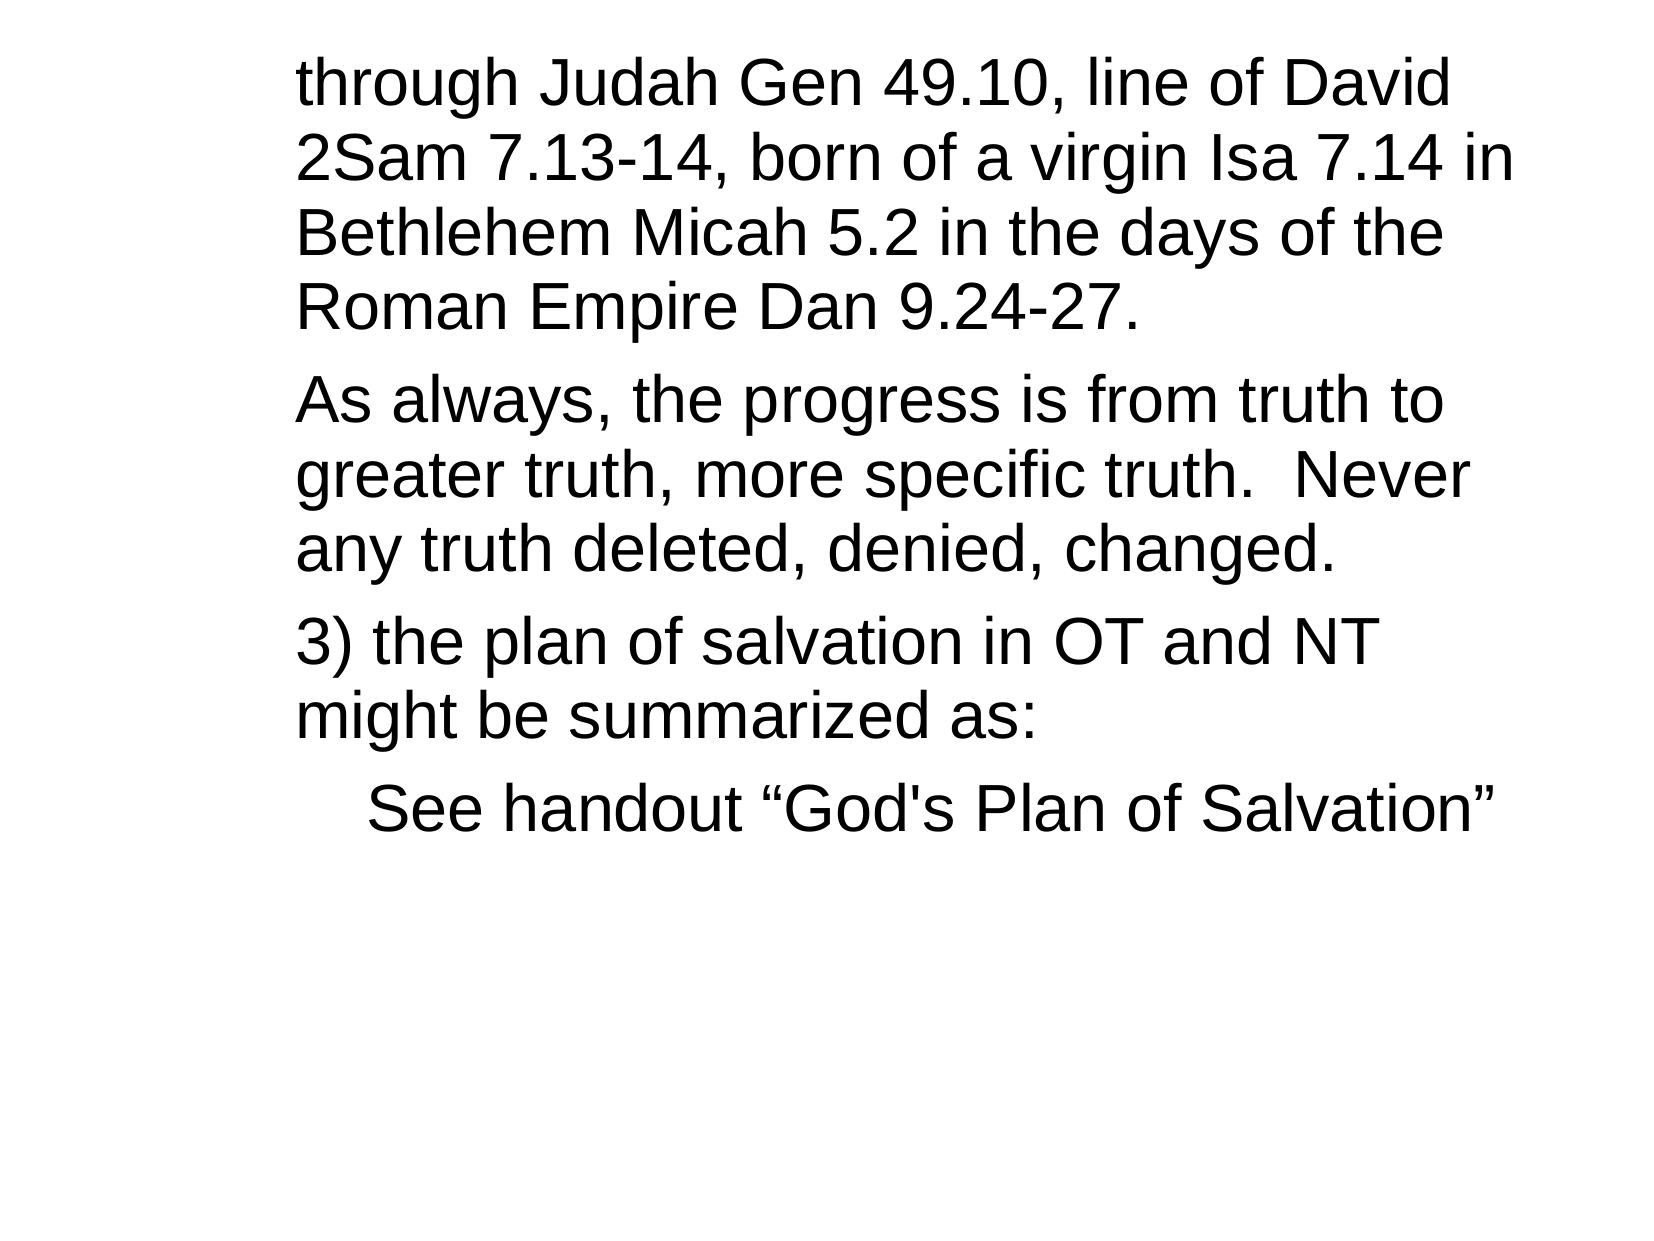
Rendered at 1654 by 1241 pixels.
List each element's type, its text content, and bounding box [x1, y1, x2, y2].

list through Judah Gen 49.10, line of David 2Sam 7.13-14, born of a virgin Isa 7.14 in Bethlehem Micah 5.2 in the days of the Roman Empire Dan 9.24-27. As always, the progress is from truth to greater truth, more specific truth. Never any truth deleted, denied, changed. 3) the plan of salvation in OT and NT might be summarized as: See handout “God's Plan of Salvation” [82, 45, 1538, 1171]
